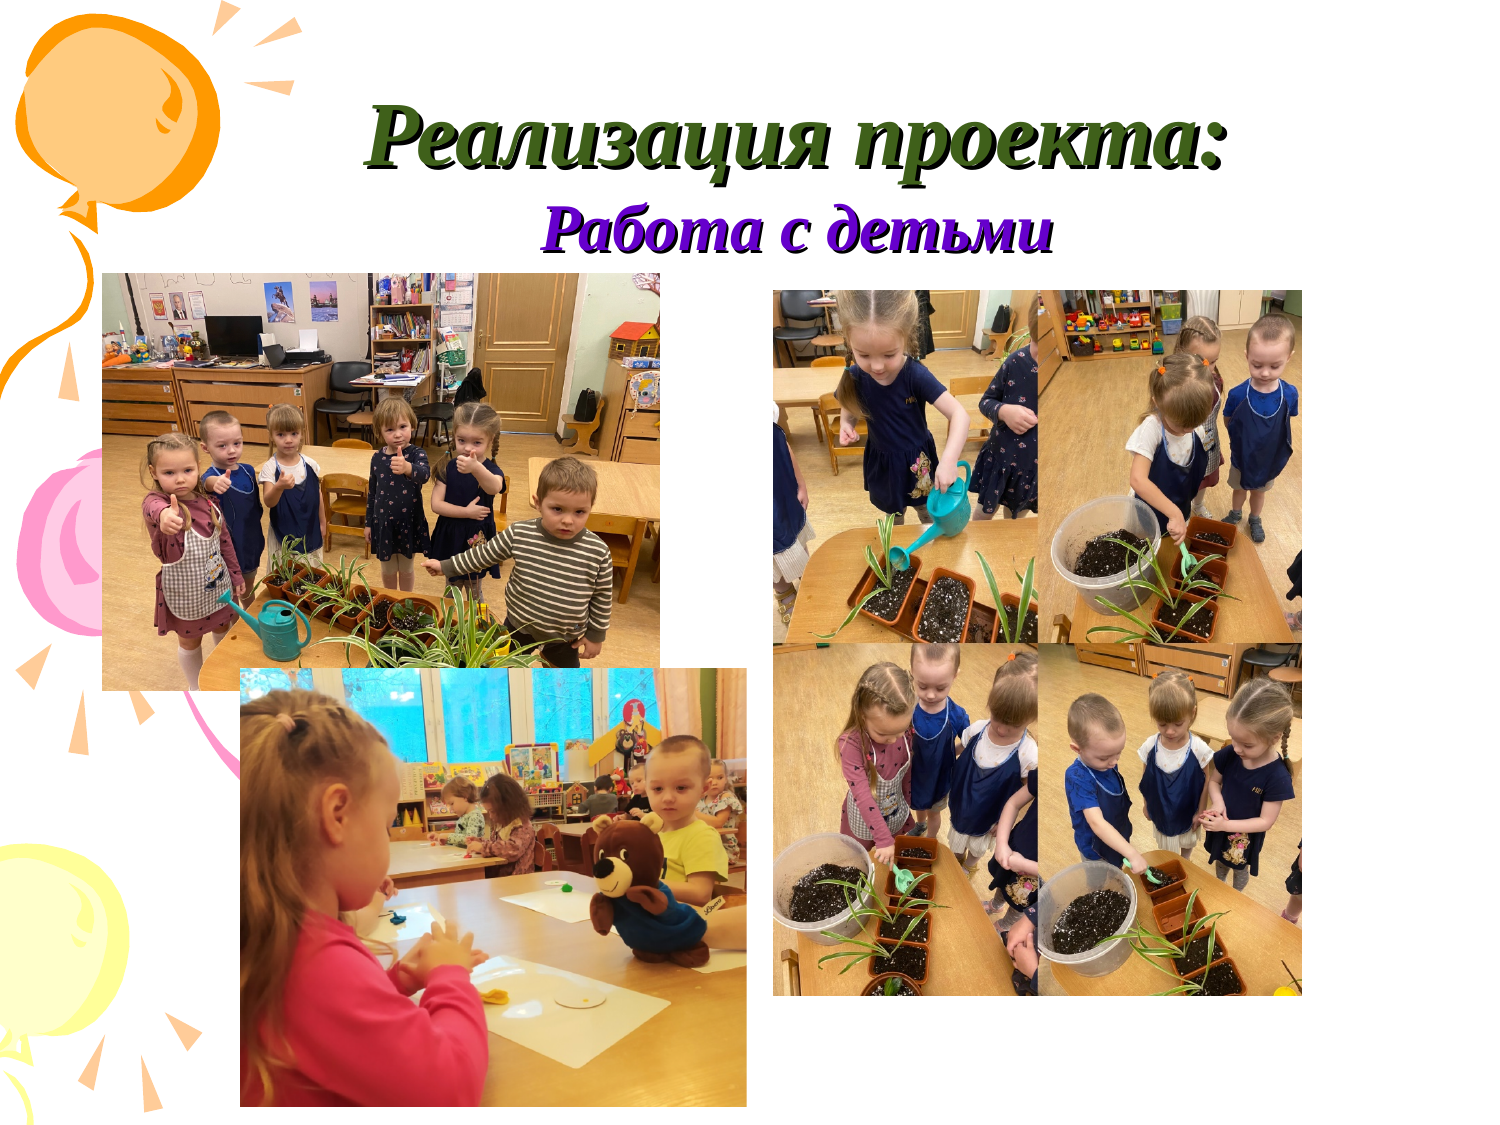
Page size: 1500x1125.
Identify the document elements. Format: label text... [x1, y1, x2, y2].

picture [773, 290, 1302, 996]
text_box Реализация проекта: Работа с детьми [171, 66, 1423, 271]
picture [102, 273, 747, 1107]
